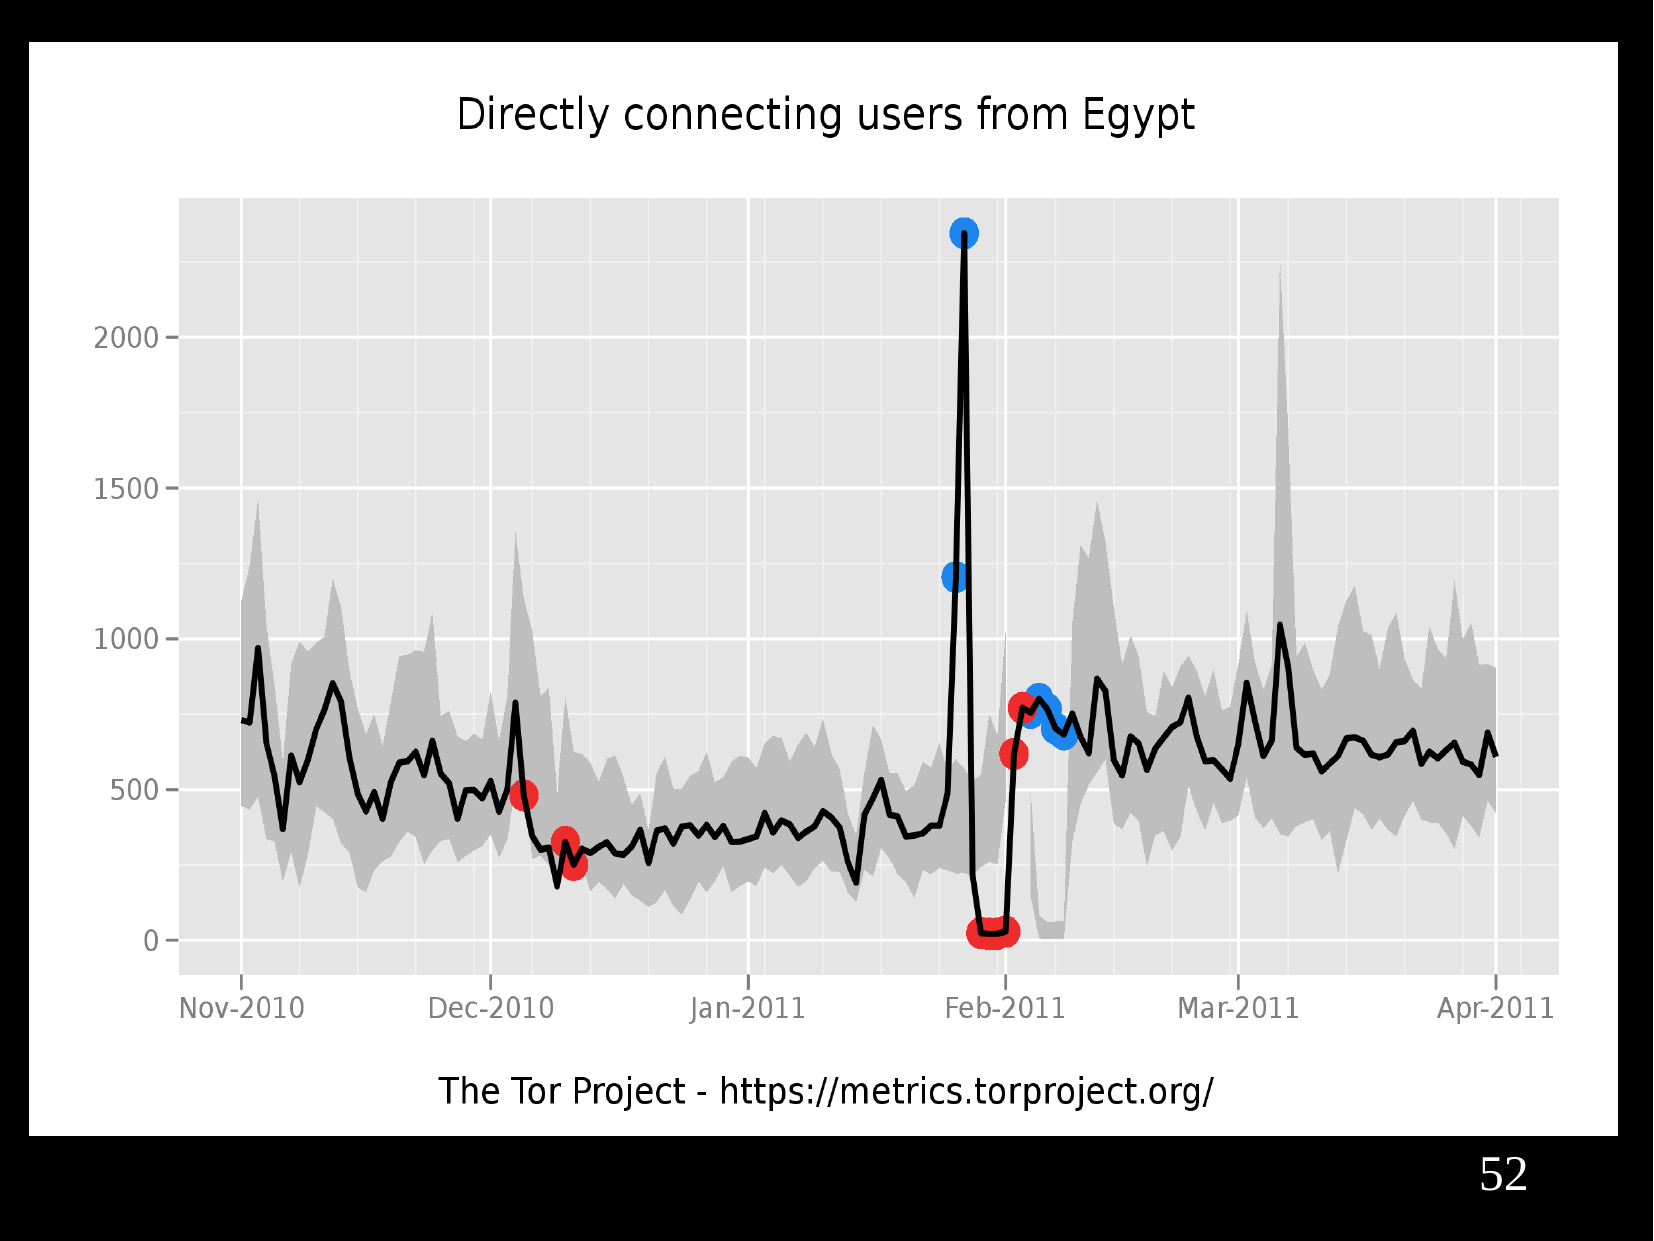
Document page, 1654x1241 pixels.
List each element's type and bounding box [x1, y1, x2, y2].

picture [29, 42, 1618, 1136]
